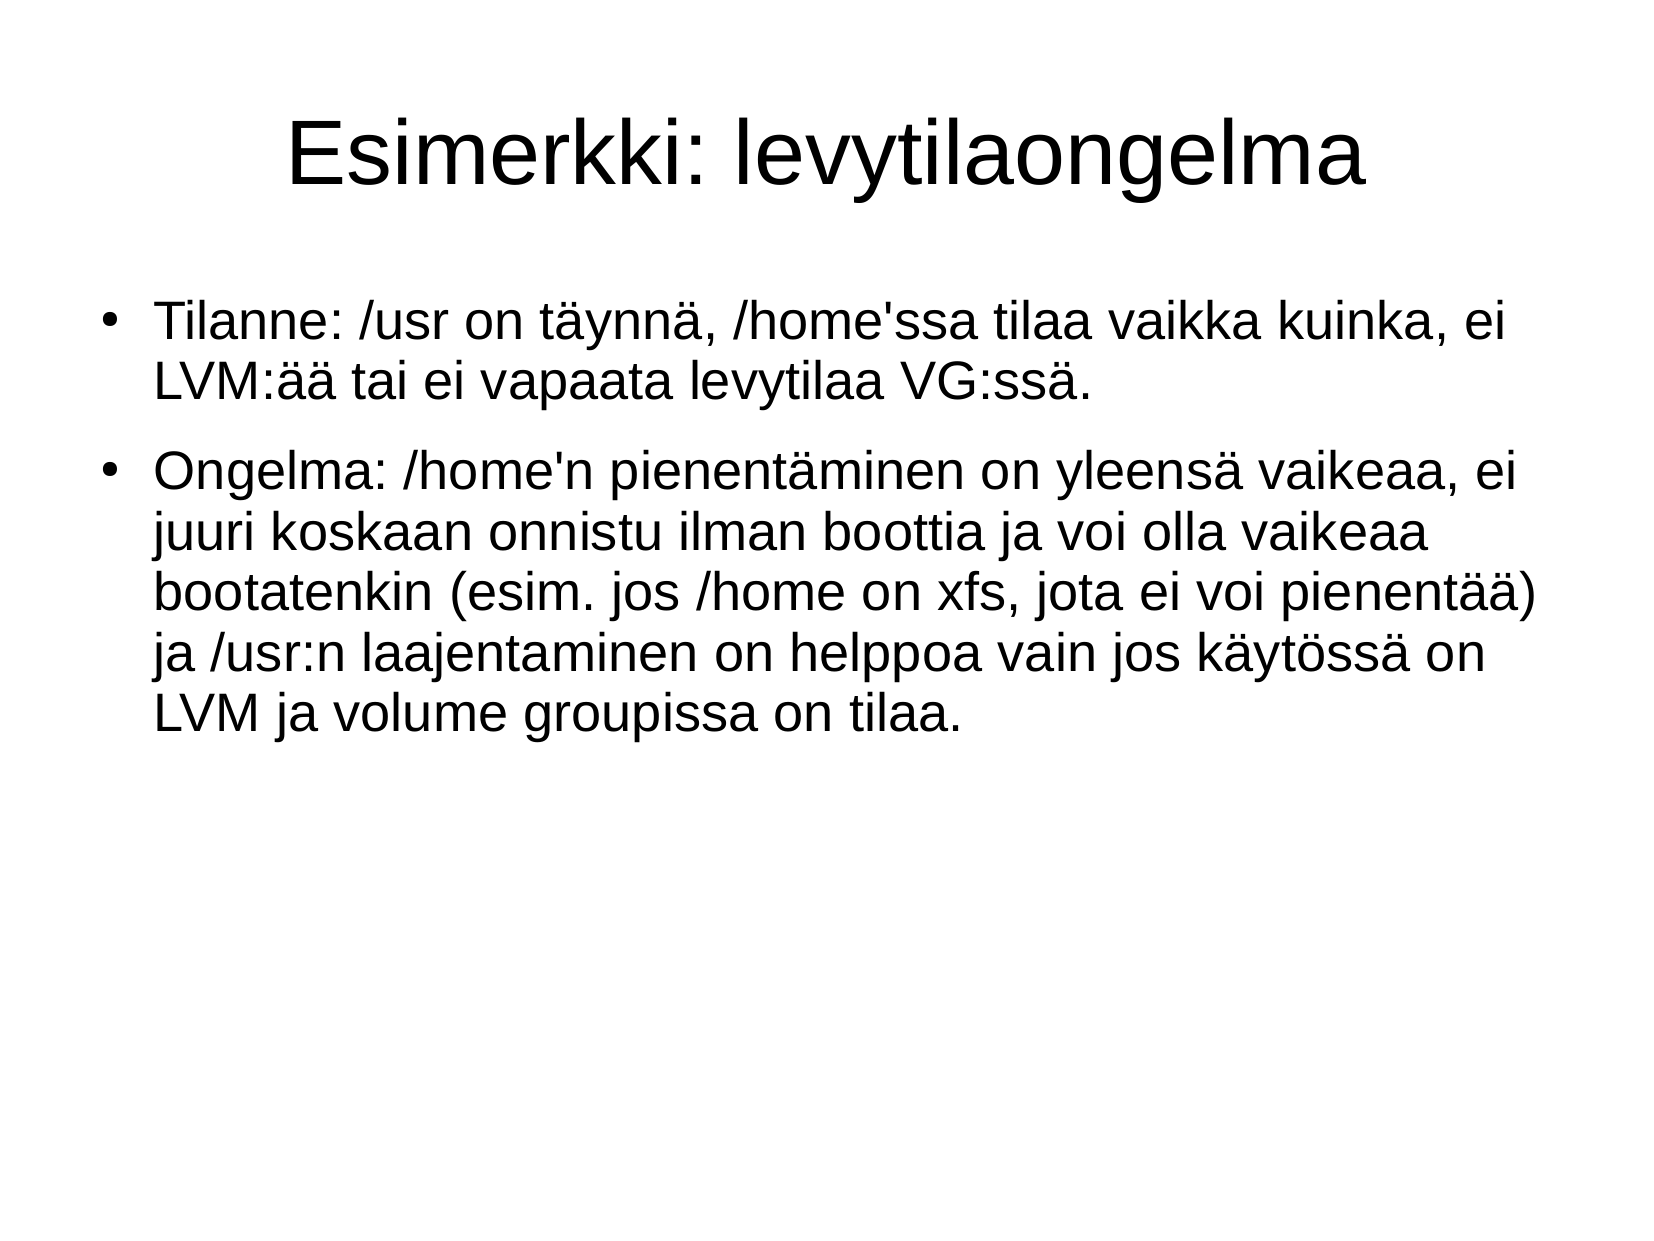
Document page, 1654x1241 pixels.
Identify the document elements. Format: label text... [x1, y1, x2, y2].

title Esimerkki: levytilaongelma [82, 49, 1571, 257]
list Tilanne: /usr on täynnä, /home'ssa tilaa vaikka kuinka, ei LVM:ää tai ei vapaata levytilaa VG:ssä. Ongelma: /home'n pienentäminen on yleensä vaikeaa, ei juuri koskaan onnistu ilman boottia ja voi olla vaikeaa bootatenkin (esim. jos /home on xfs, jota ei voi pienentää) ja /usr:n laajentaminen on helppoa vain jos käytössä on LVM ja volume groupissa on tilaa. [82, 290, 1571, 1010]
